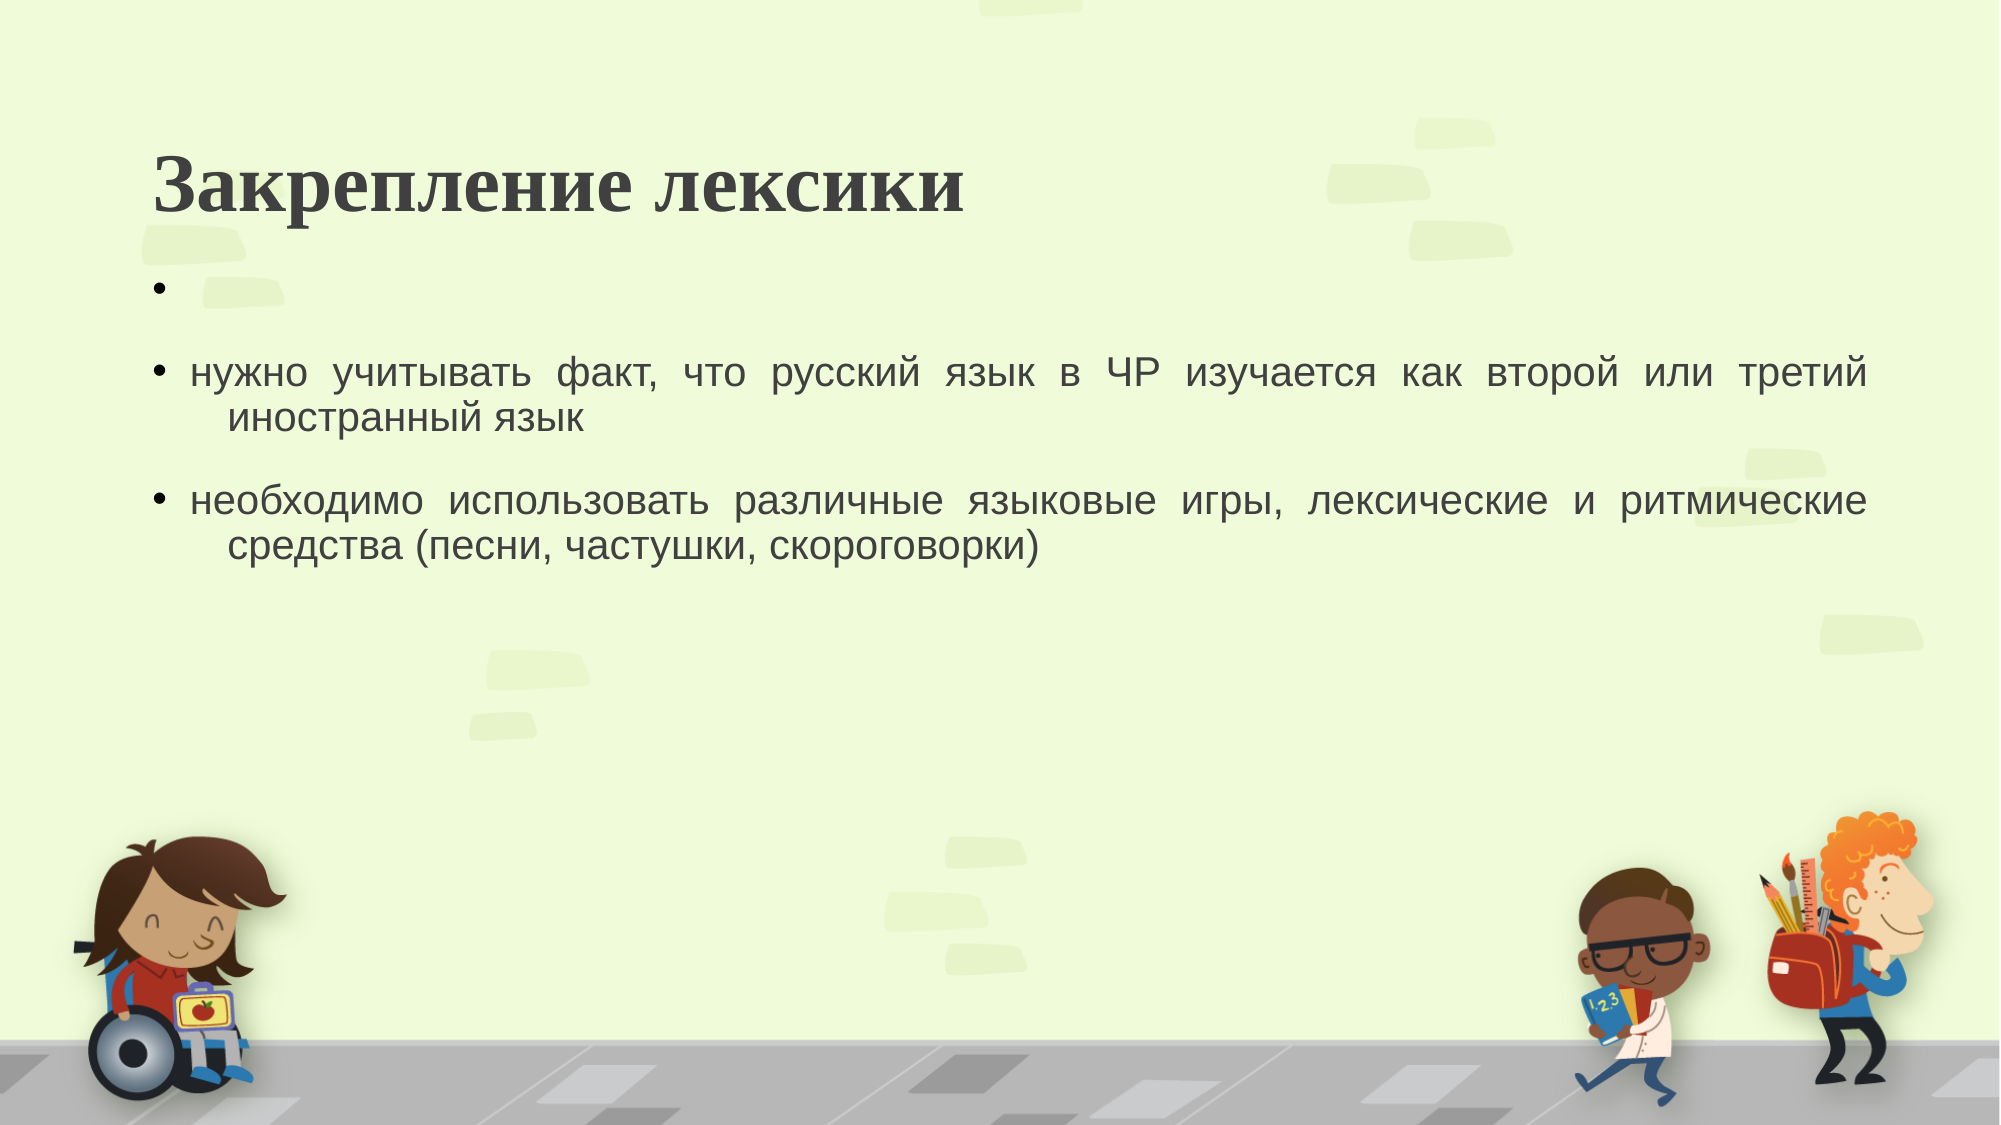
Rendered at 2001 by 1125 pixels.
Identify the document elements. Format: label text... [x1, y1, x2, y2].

title Закрепление лексики [137, 59, 1750, 238]
list нужно учитывать факт, что русский язык в ЧР изучается как второй или третий иностранный язык необходимо использовать различные языковые игры, лексические и ритмические средства (песни, частушки, скороговорки) [137, 255, 1886, 929]
